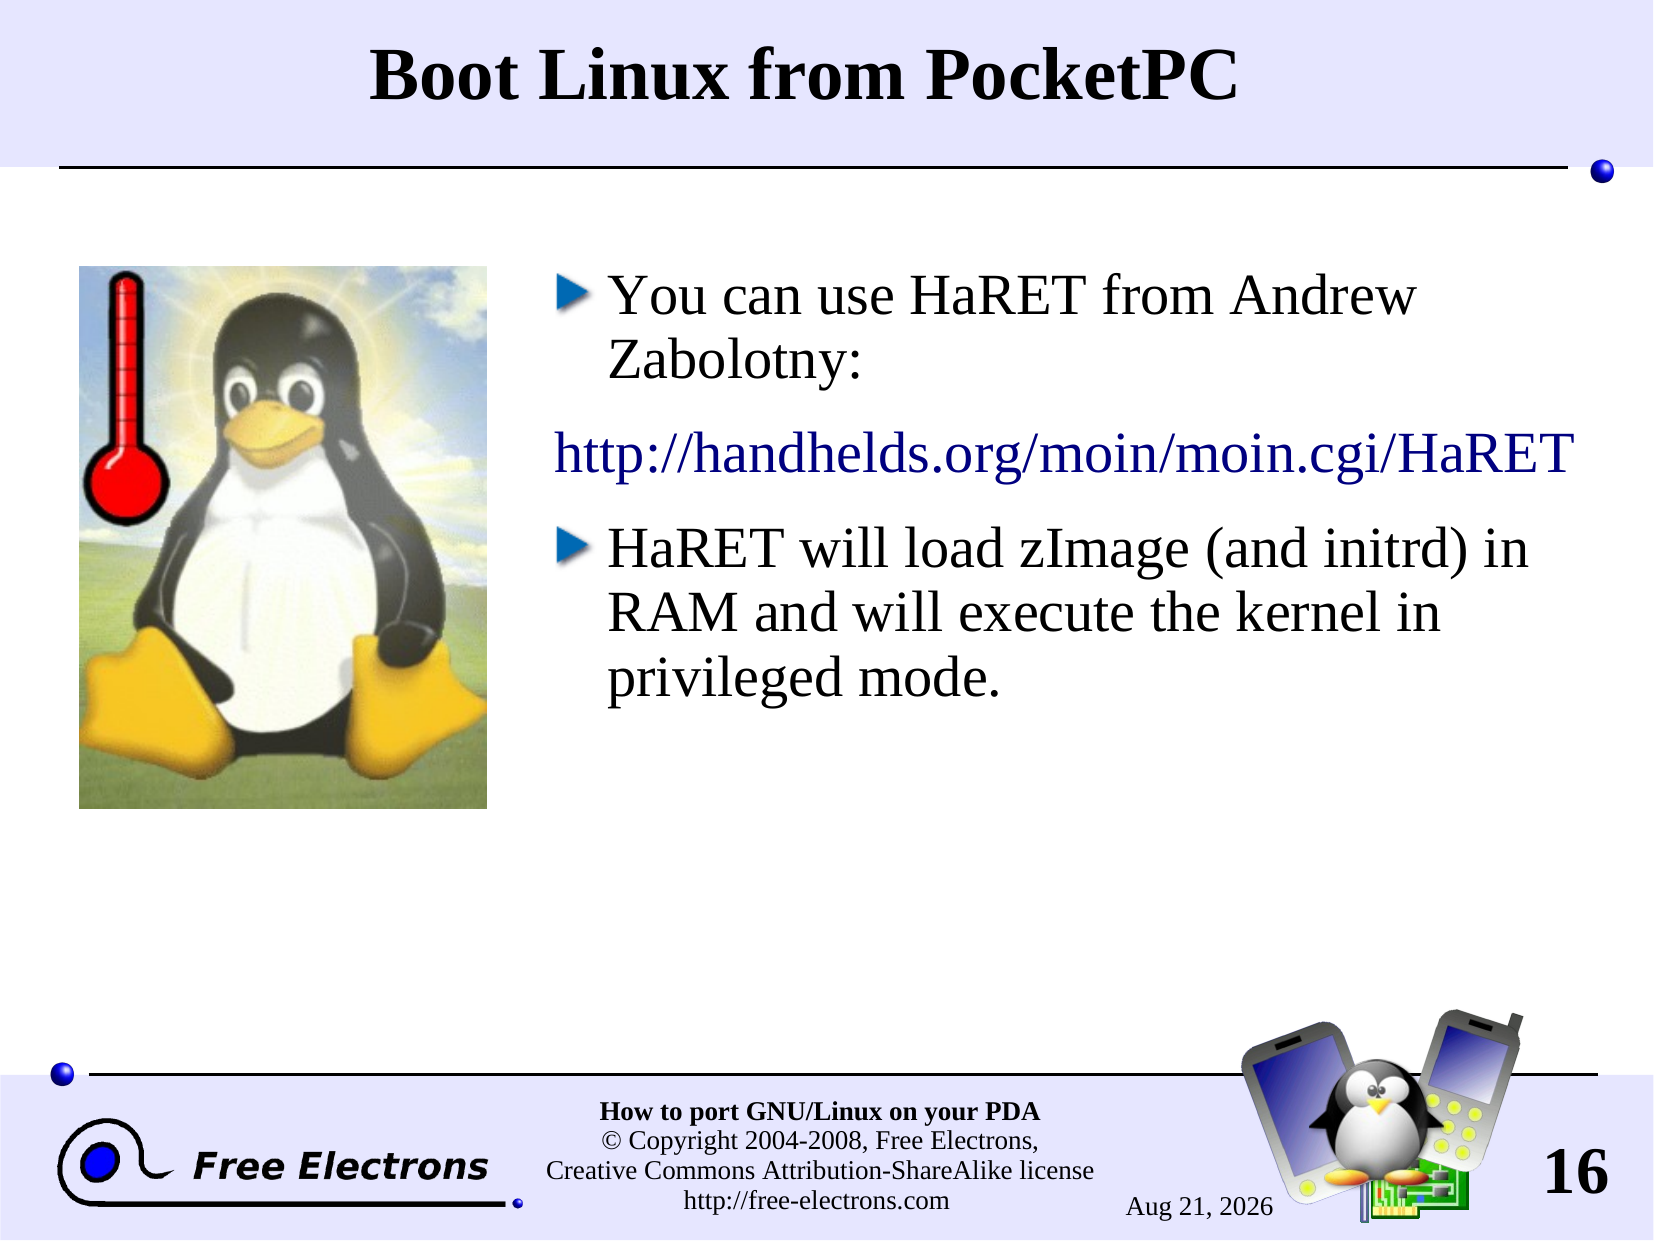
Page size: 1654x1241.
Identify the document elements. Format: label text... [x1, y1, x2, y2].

picture [50, 1107, 527, 1216]
list You can use HaRET from Andrew Zabolotny: http://handhelds.org/moin/moin.cgi/HaRET HaRET will load zImage (and initrd) in RAM and will execute the kernel in privileged mode. [536, 262, 1621, 1031]
picture [79, 266, 487, 809]
picture [1225, 1031, 1532, 1241]
title Boot Linux from PocketPC [60, 25, 1551, 124]
